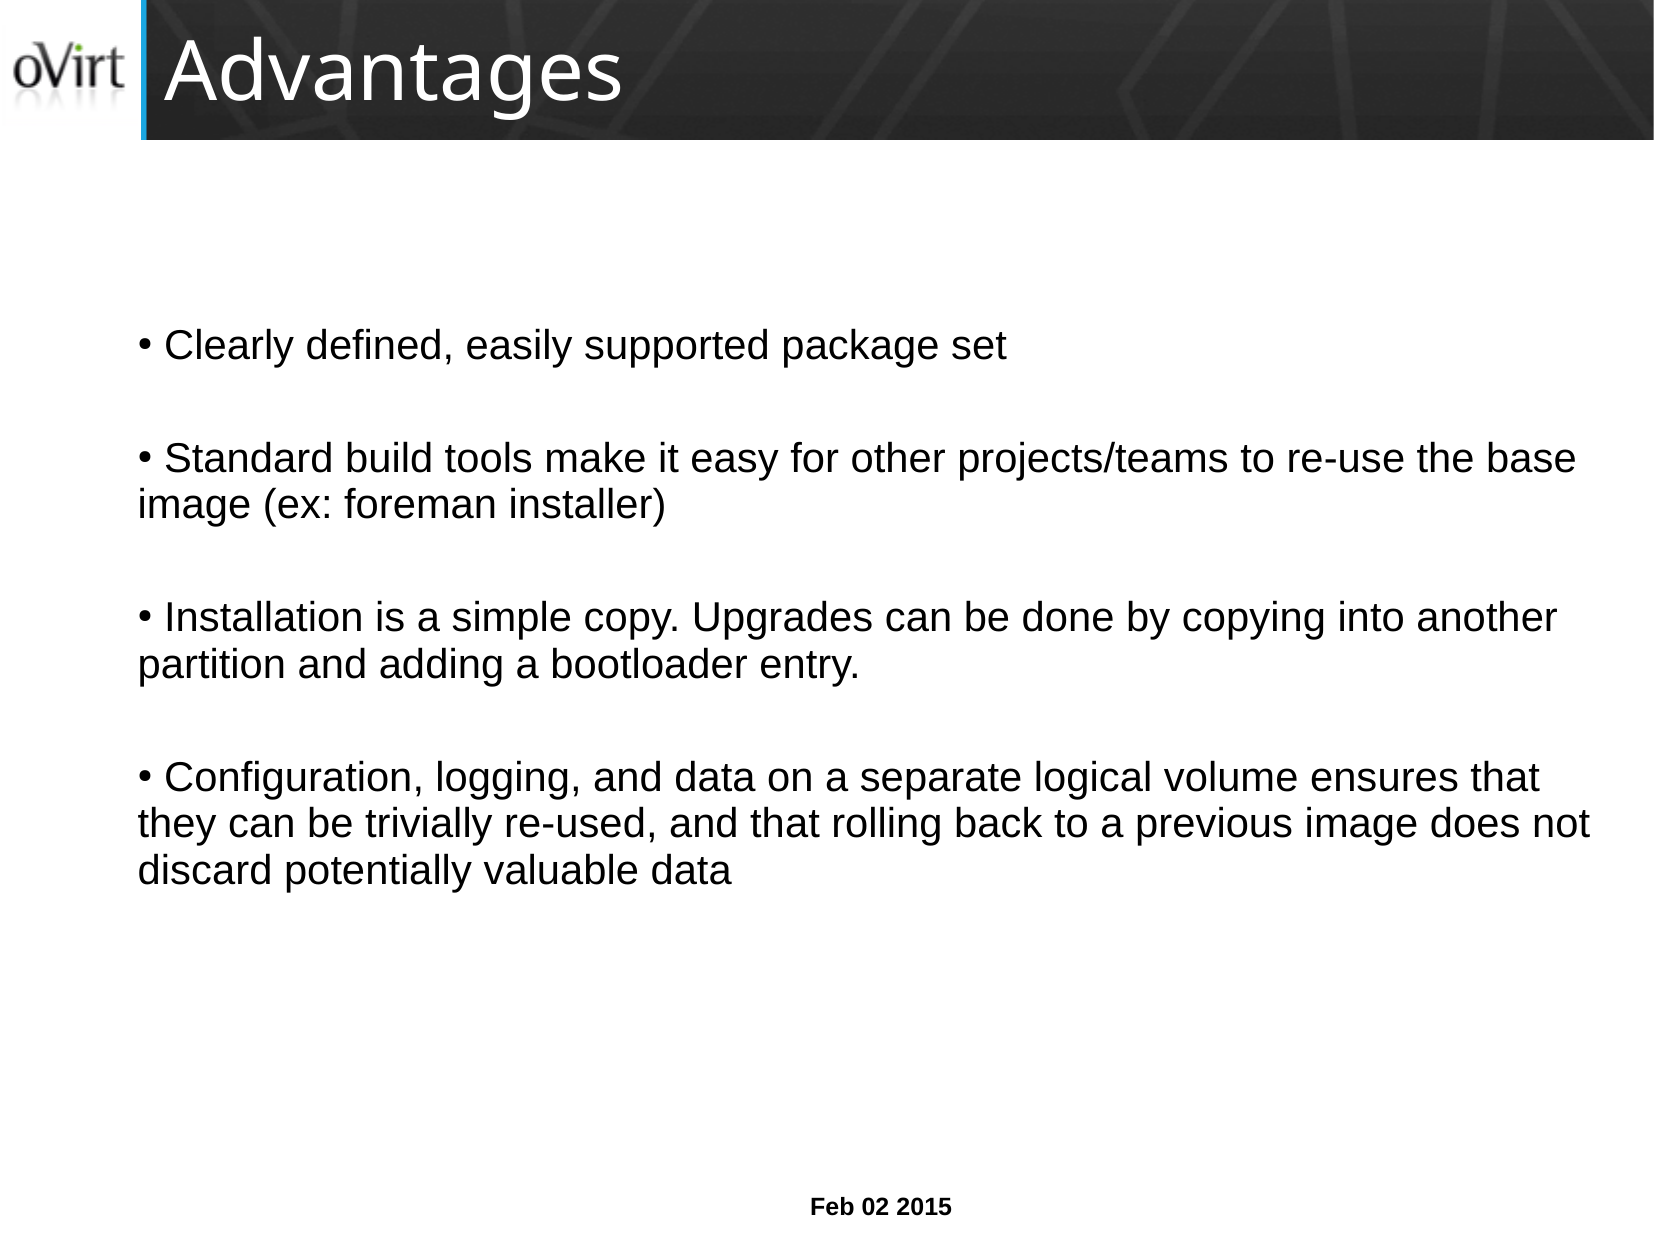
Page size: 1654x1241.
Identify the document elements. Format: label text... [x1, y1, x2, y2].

picture [0, 0, 1654, 140]
title Advantages [164, 18, 1653, 119]
list Clearly defined, easily supported package set Standard build tools make it easy for other projects/teams to re-use the base image (ex: foreman installer) Installation is a simple copy. Upgrades can be done by copying into another partition and adding a bootloader entry. Configuration, logging, and data on a separate logical volume ensures that they can be trivially re-used, and that rolling back to a previous image does not discard potentially valuable data [120, 321, 1609, 894]
